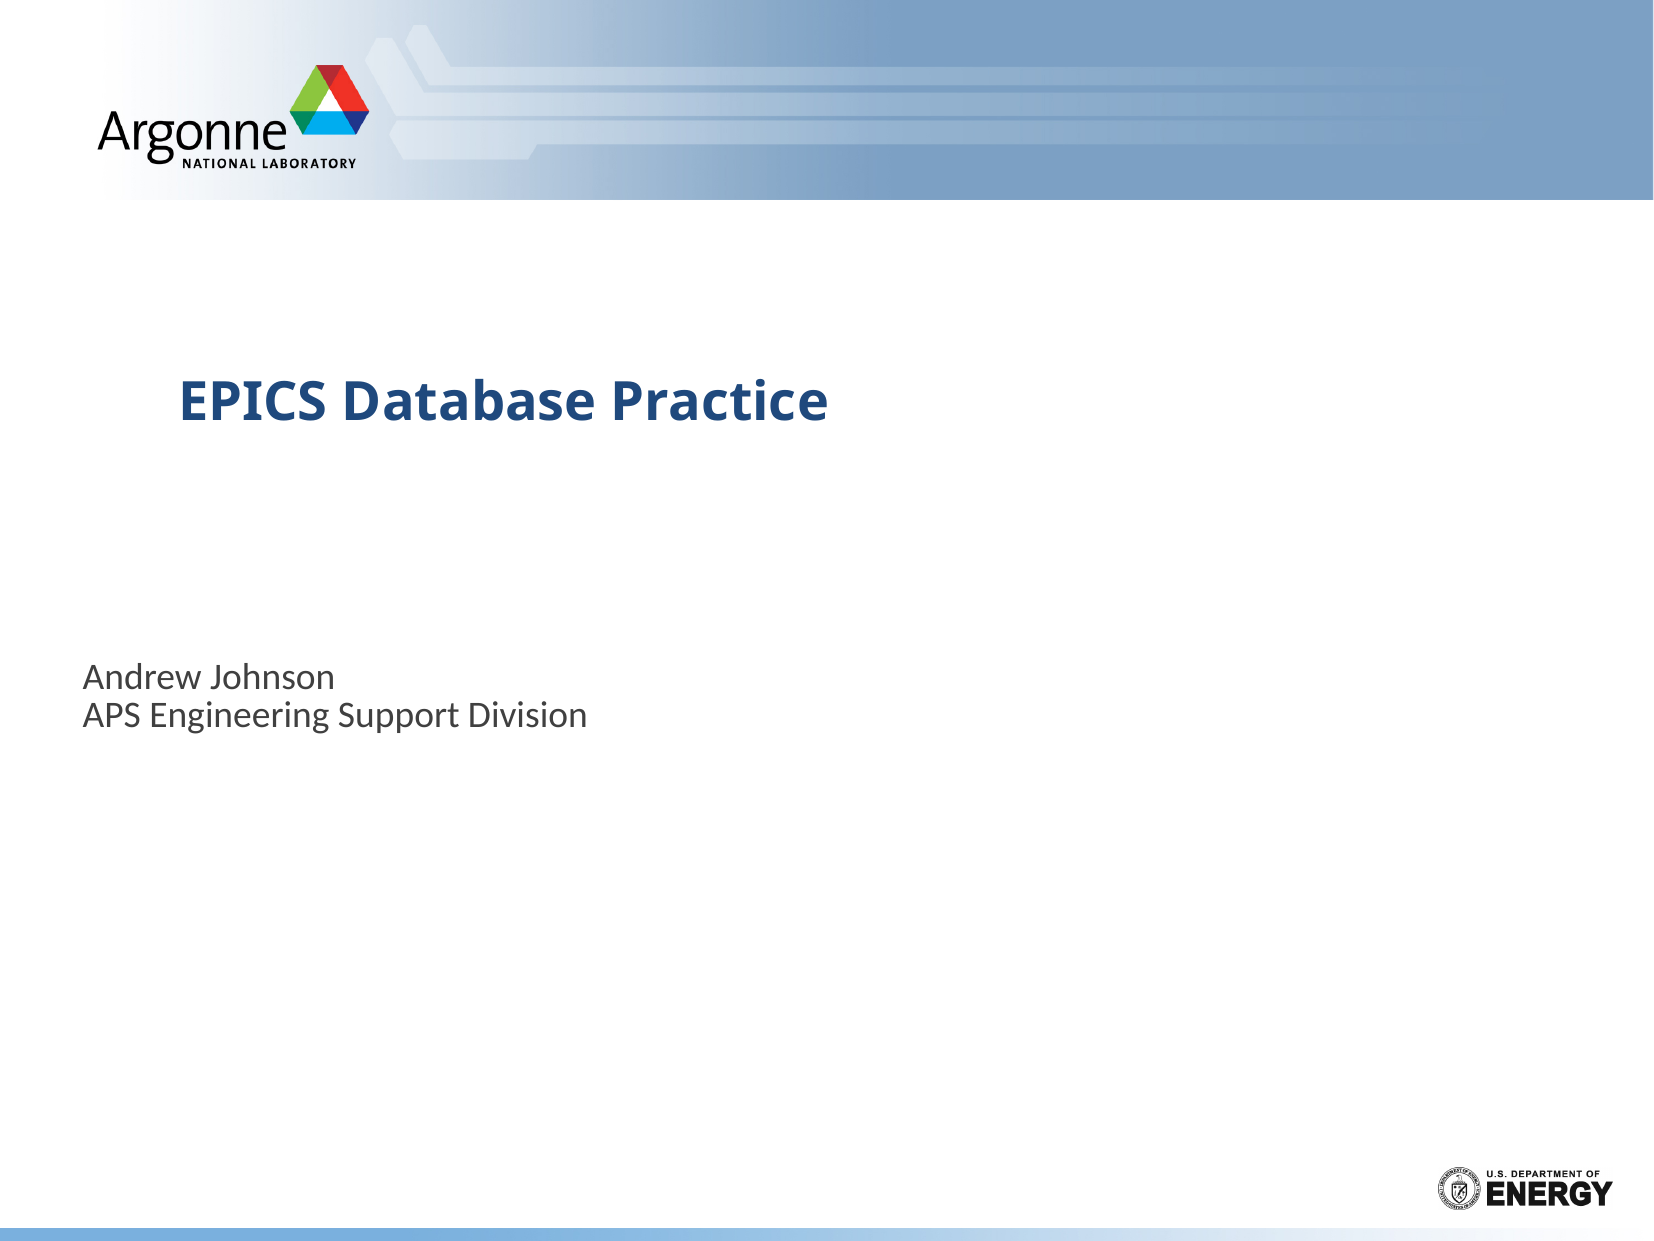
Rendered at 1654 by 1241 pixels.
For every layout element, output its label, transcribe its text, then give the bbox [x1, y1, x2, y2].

picture [0, 1228, 1654, 1241]
picture [1438, 1167, 1613, 1210]
title EPICS Database Practice [178, 302, 1570, 496]
picture [0, 0, 1654, 201]
subtitle Andrew Johnson APS Engineering Support Division [82, 655, 1571, 743]
